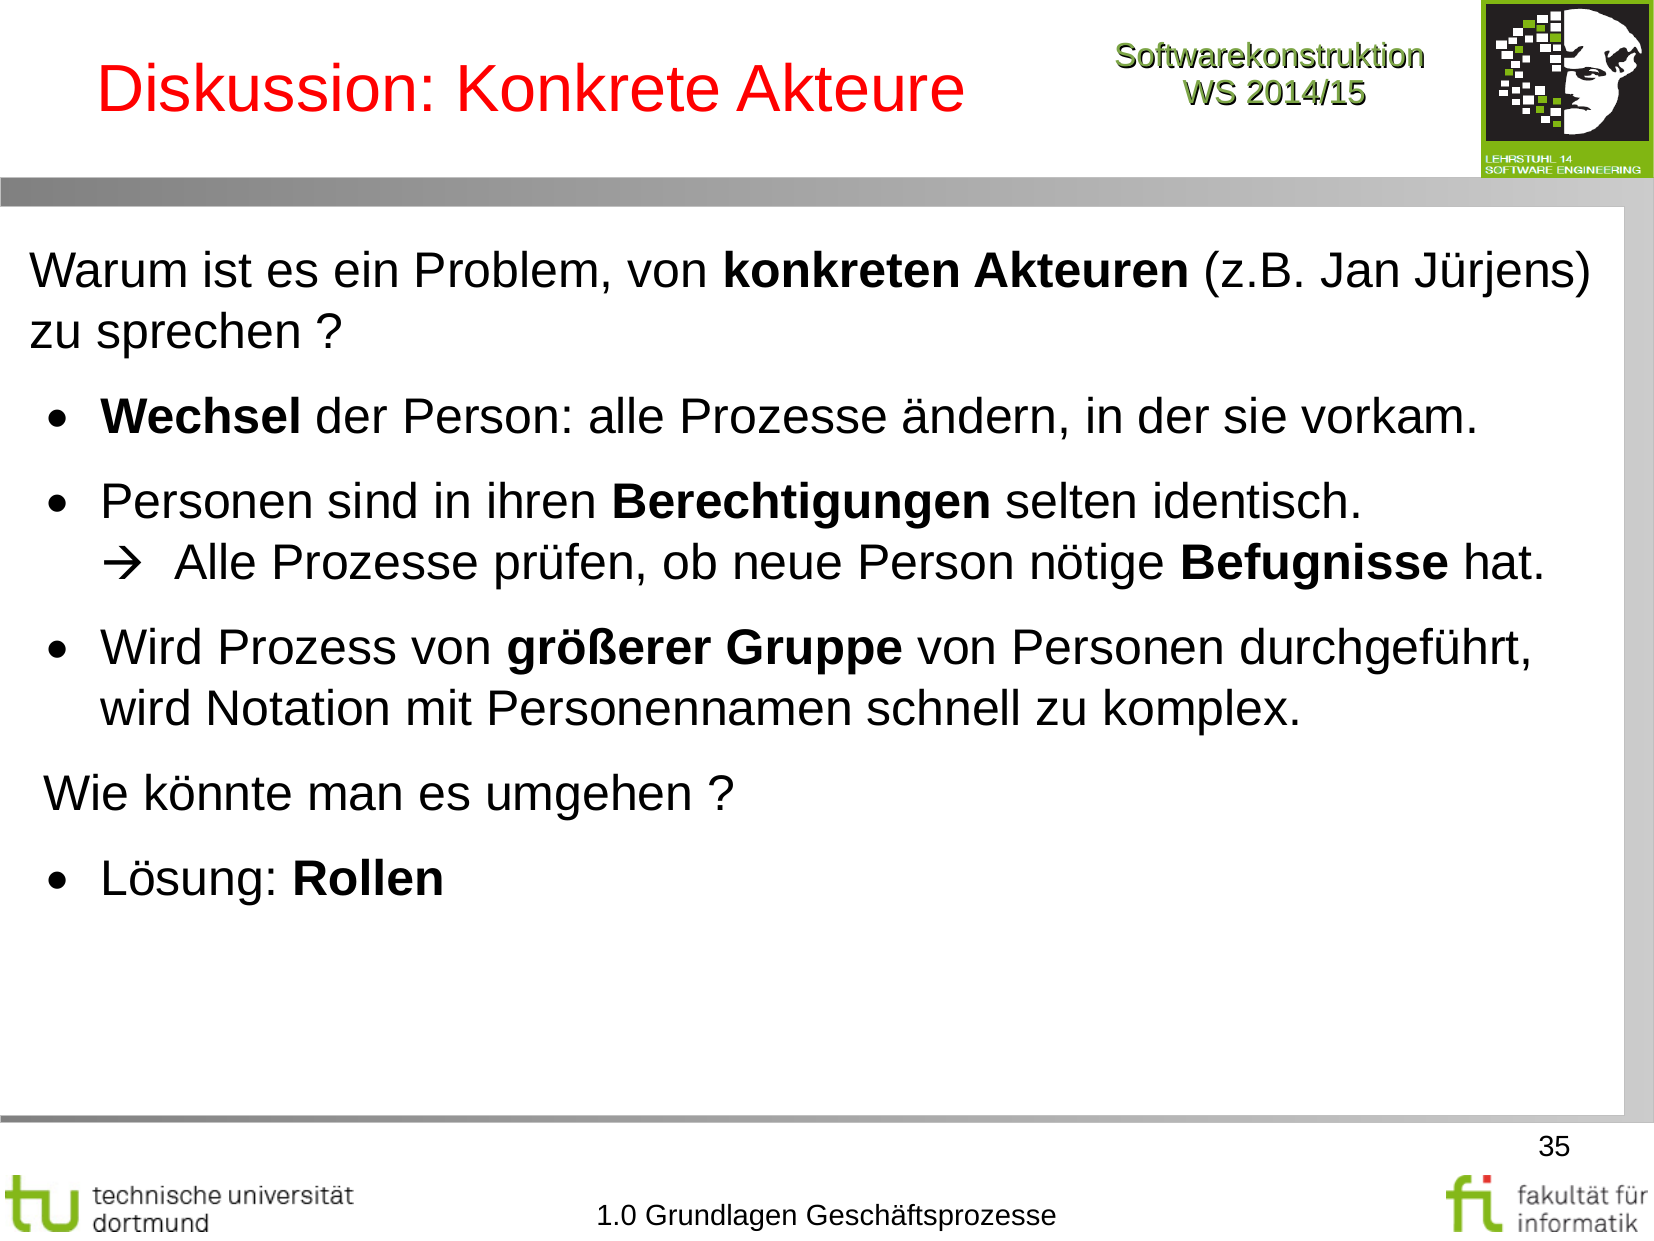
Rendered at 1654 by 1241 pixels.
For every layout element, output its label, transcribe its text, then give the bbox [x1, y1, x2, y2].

picture [1446, 1175, 1648, 1232]
picture [1481, 0, 1654, 178]
title Diskussion: Konkrete Akteure [0, 7, 1064, 170]
list Warum ist es ein Problem, von konkreten Akteuren (z.B. Jan Jürjens) zu sprechen ? Wechsel der Person: alle Prozesse ändern, in der sie vorkam. Personen sind in ihren Berechtigungen selten identisch.  Alle Prozesse prüfen, ob neue Person nötige Befugnisse hat. Wird Prozess von größerer Gruppe von Personen durchgeführt, wird Notation mit Personennamen schnell zu komplex. Wie könnte man es umgehen ? Lösung: Rollen [29, 236, 1625, 1040]
picture [5, 1175, 354, 1232]
